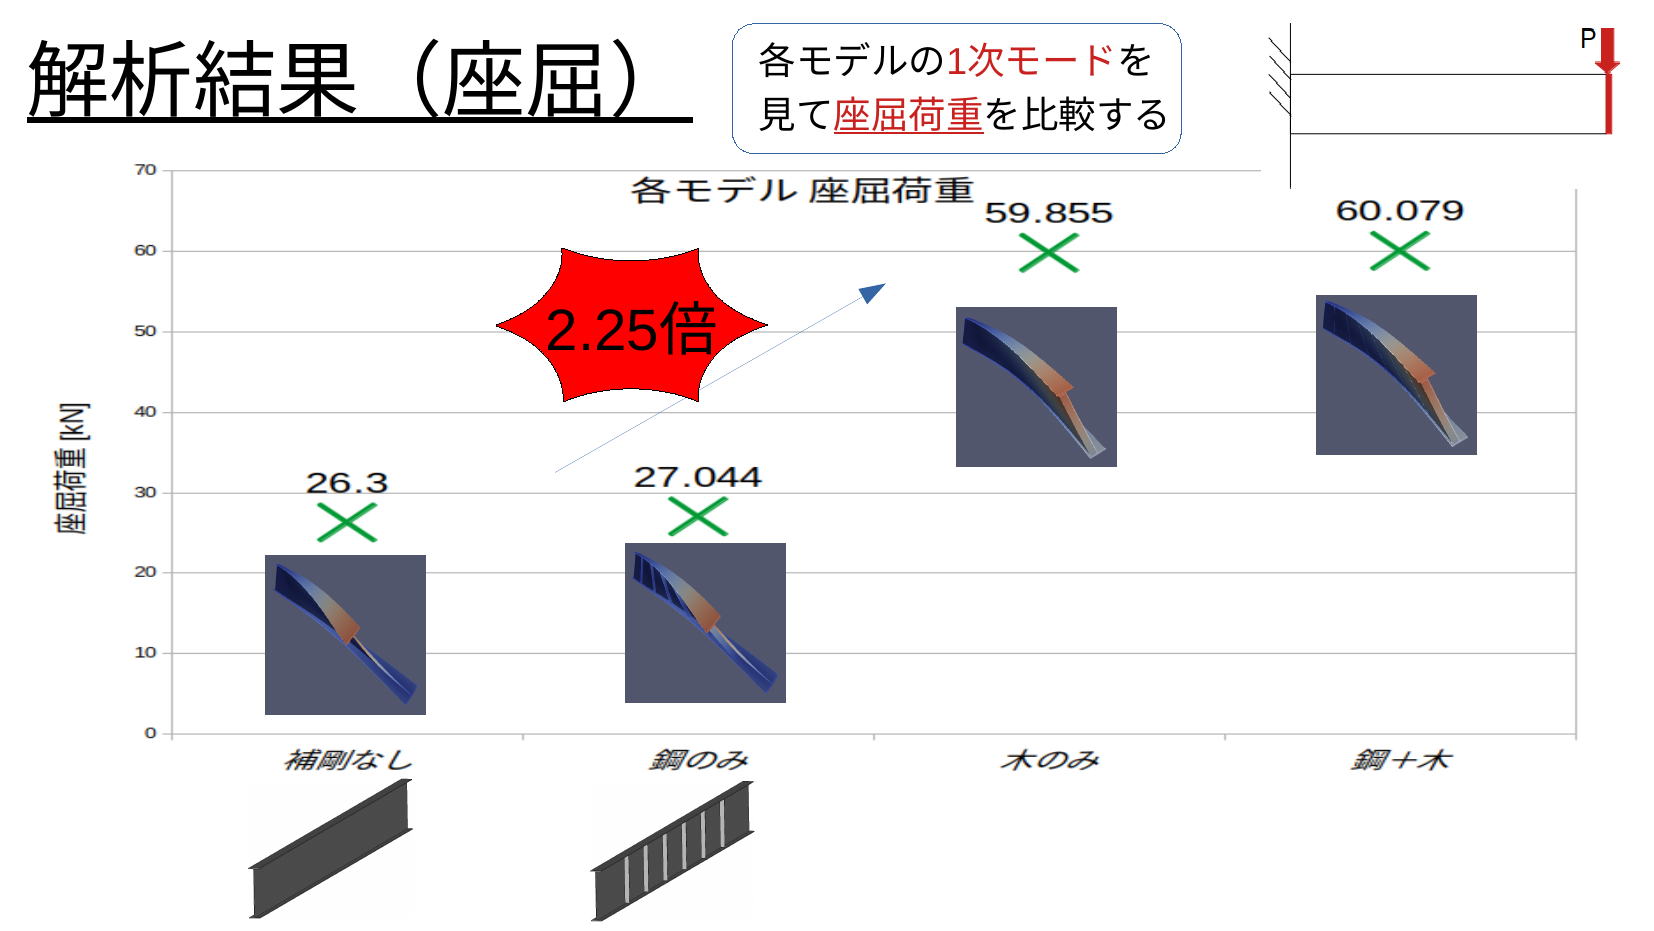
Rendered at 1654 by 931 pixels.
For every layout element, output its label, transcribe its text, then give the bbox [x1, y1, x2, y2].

text_box 各モデルの1次モードを見て座屈荷重を比較する [744, 23, 1193, 147]
text_box 解析結果（座屈） [11, 6, 745, 142]
picture [11, 20, 1621, 922]
text_box 2.25倍 [496, 248, 768, 402]
